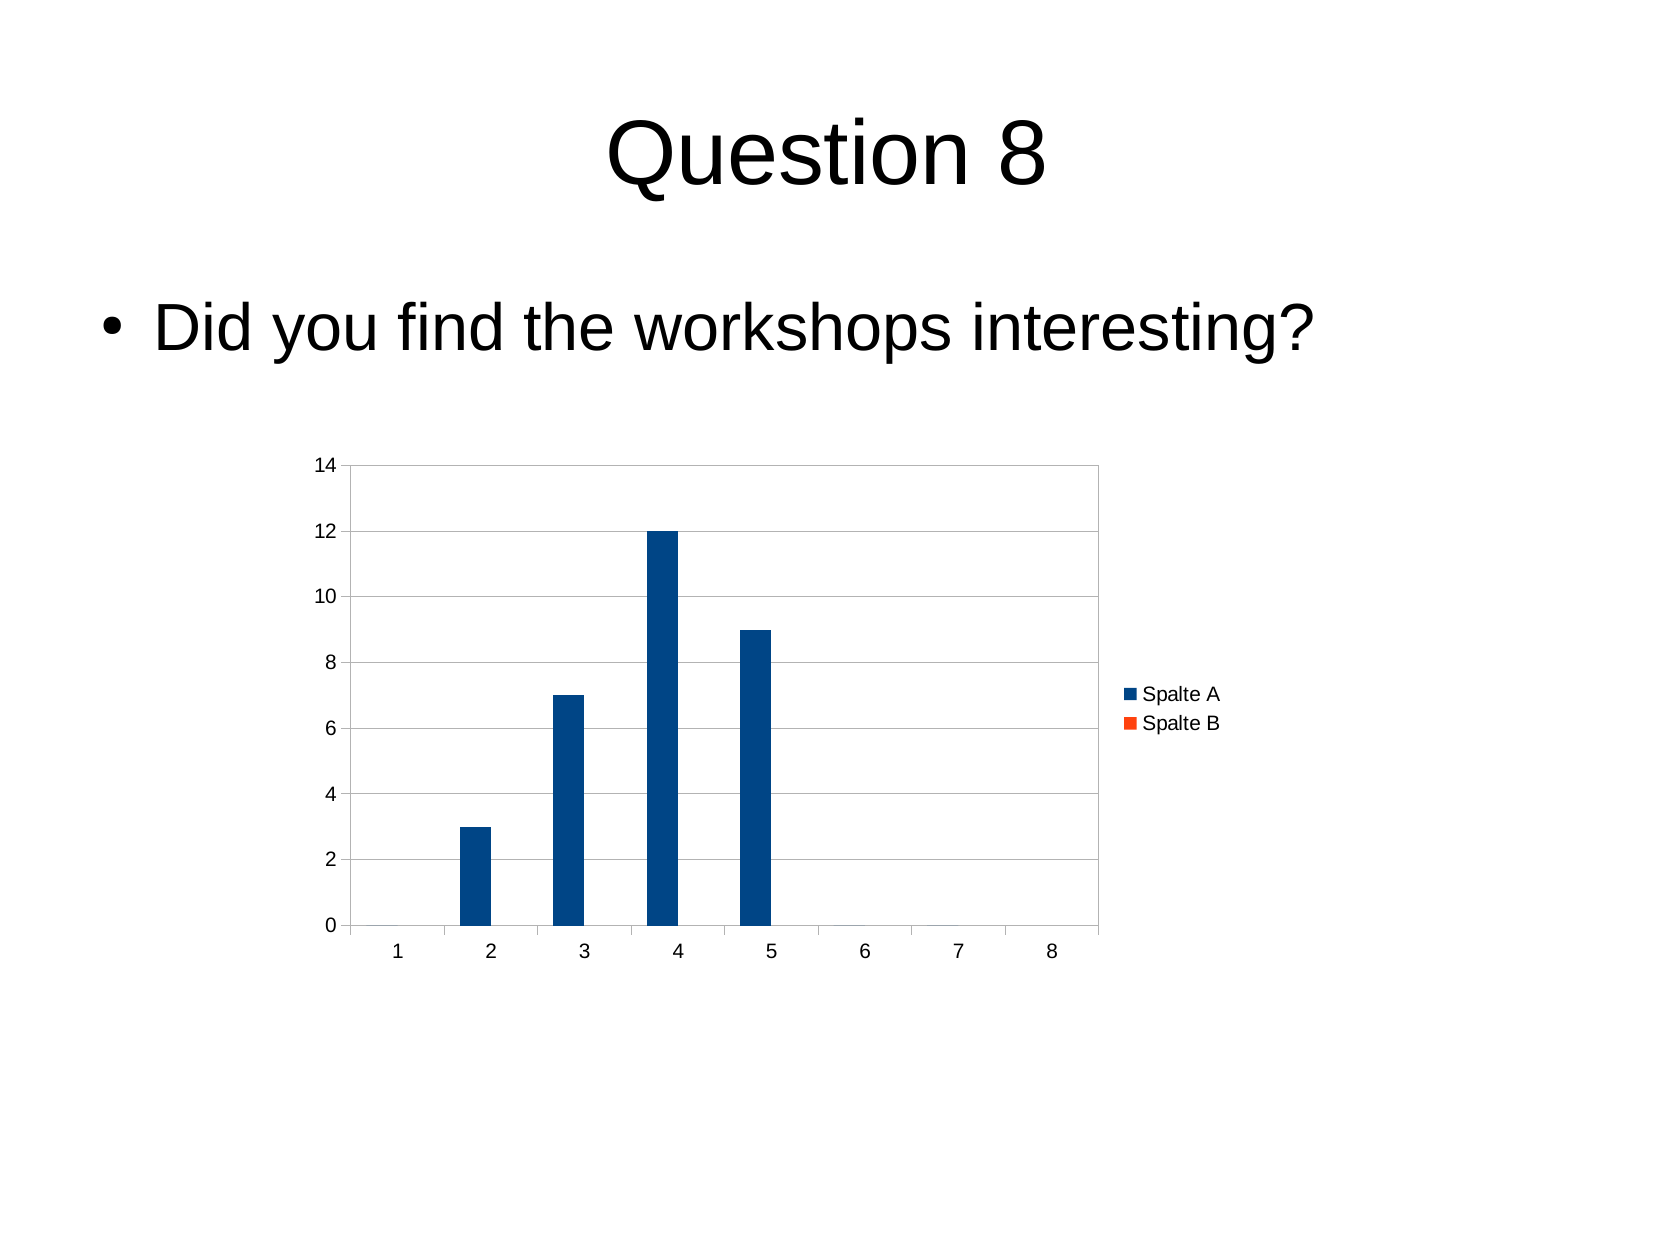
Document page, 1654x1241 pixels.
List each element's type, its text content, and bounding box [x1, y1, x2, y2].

title Question 8 [82, 49, 1571, 257]
chart [295, 442, 1241, 975]
list Did you find the workshops interesting? [82, 290, 1571, 1010]
